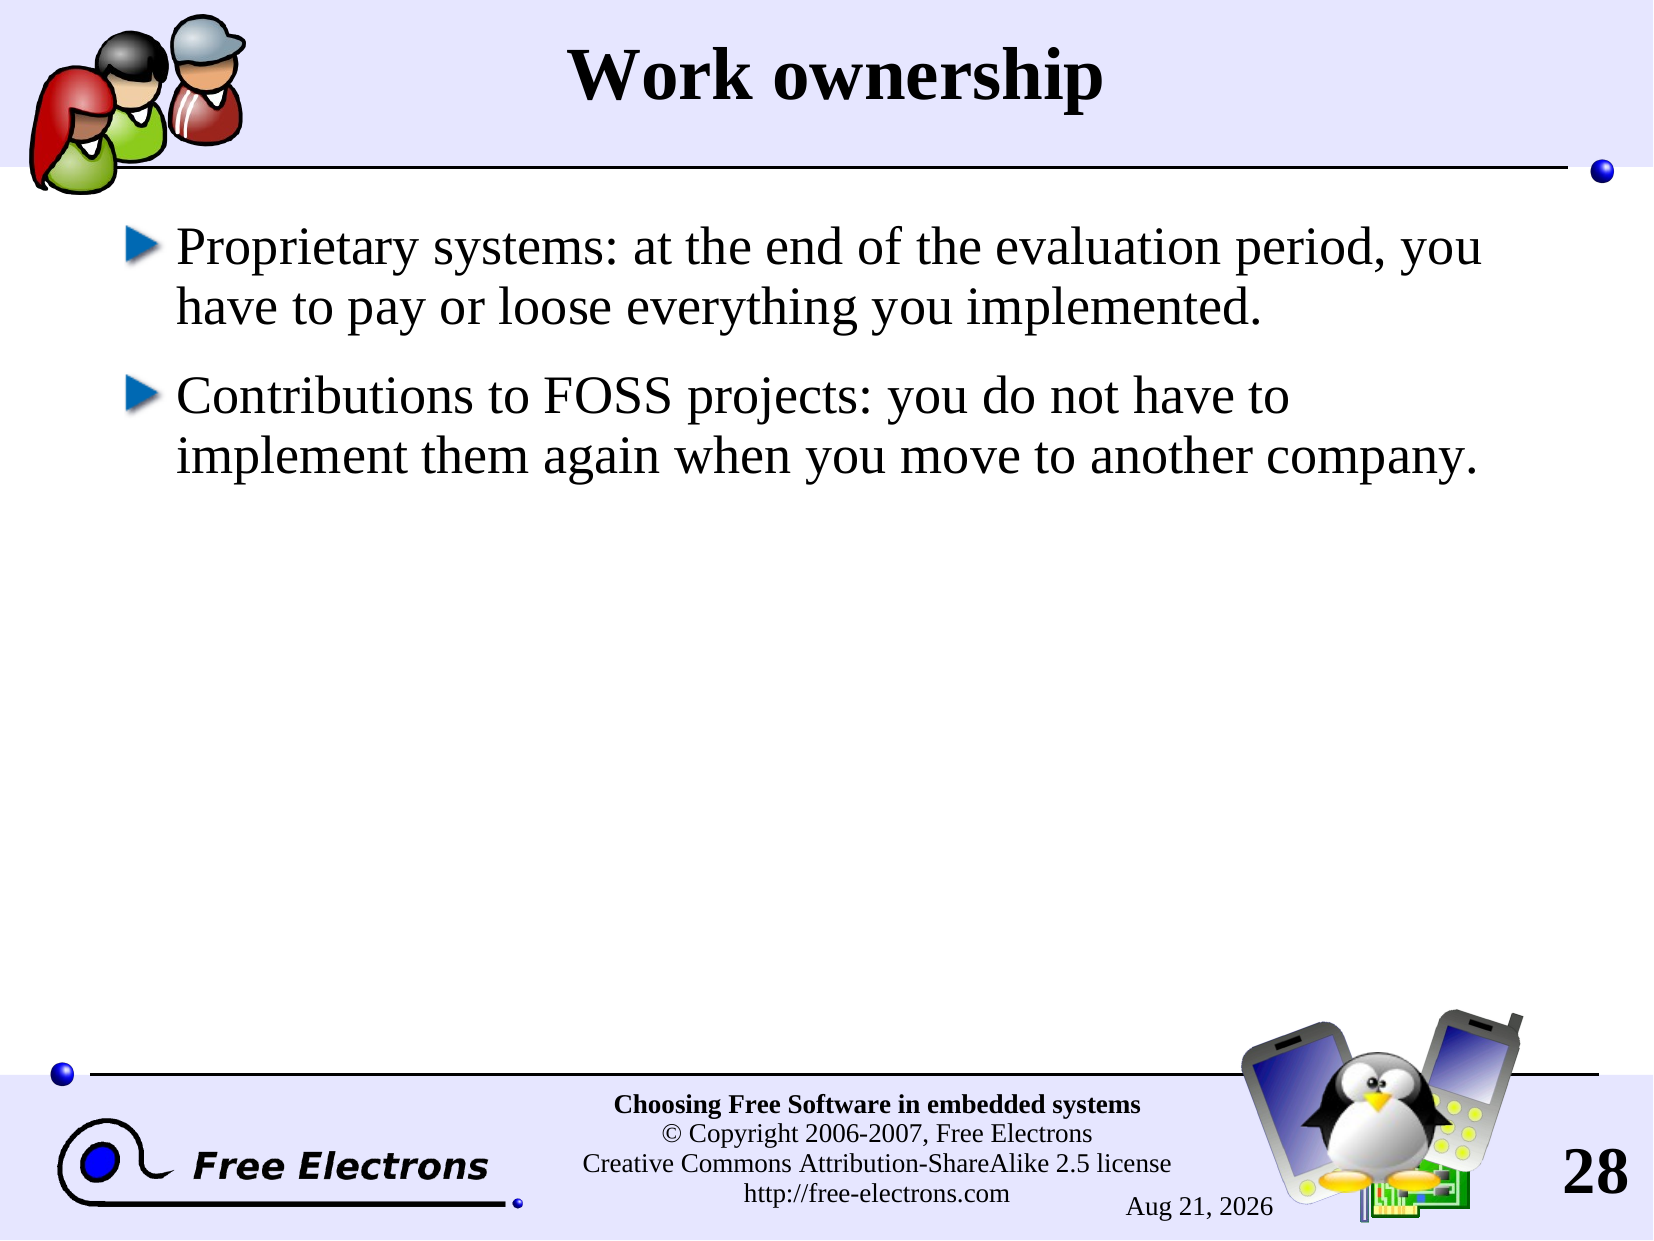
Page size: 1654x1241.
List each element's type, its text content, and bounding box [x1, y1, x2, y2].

list Proprietary systems: at the end of the evaluation period, you have to pay or loose everything you implemented. Contributions to FOSS projects: you do not have to implement them again when you move to another company. [105, 216, 1518, 1066]
picture [50, 1107, 527, 1216]
title Work ownership [246, 25, 1604, 124]
picture [29, 14, 246, 195]
picture [1231, 1007, 1538, 1240]
